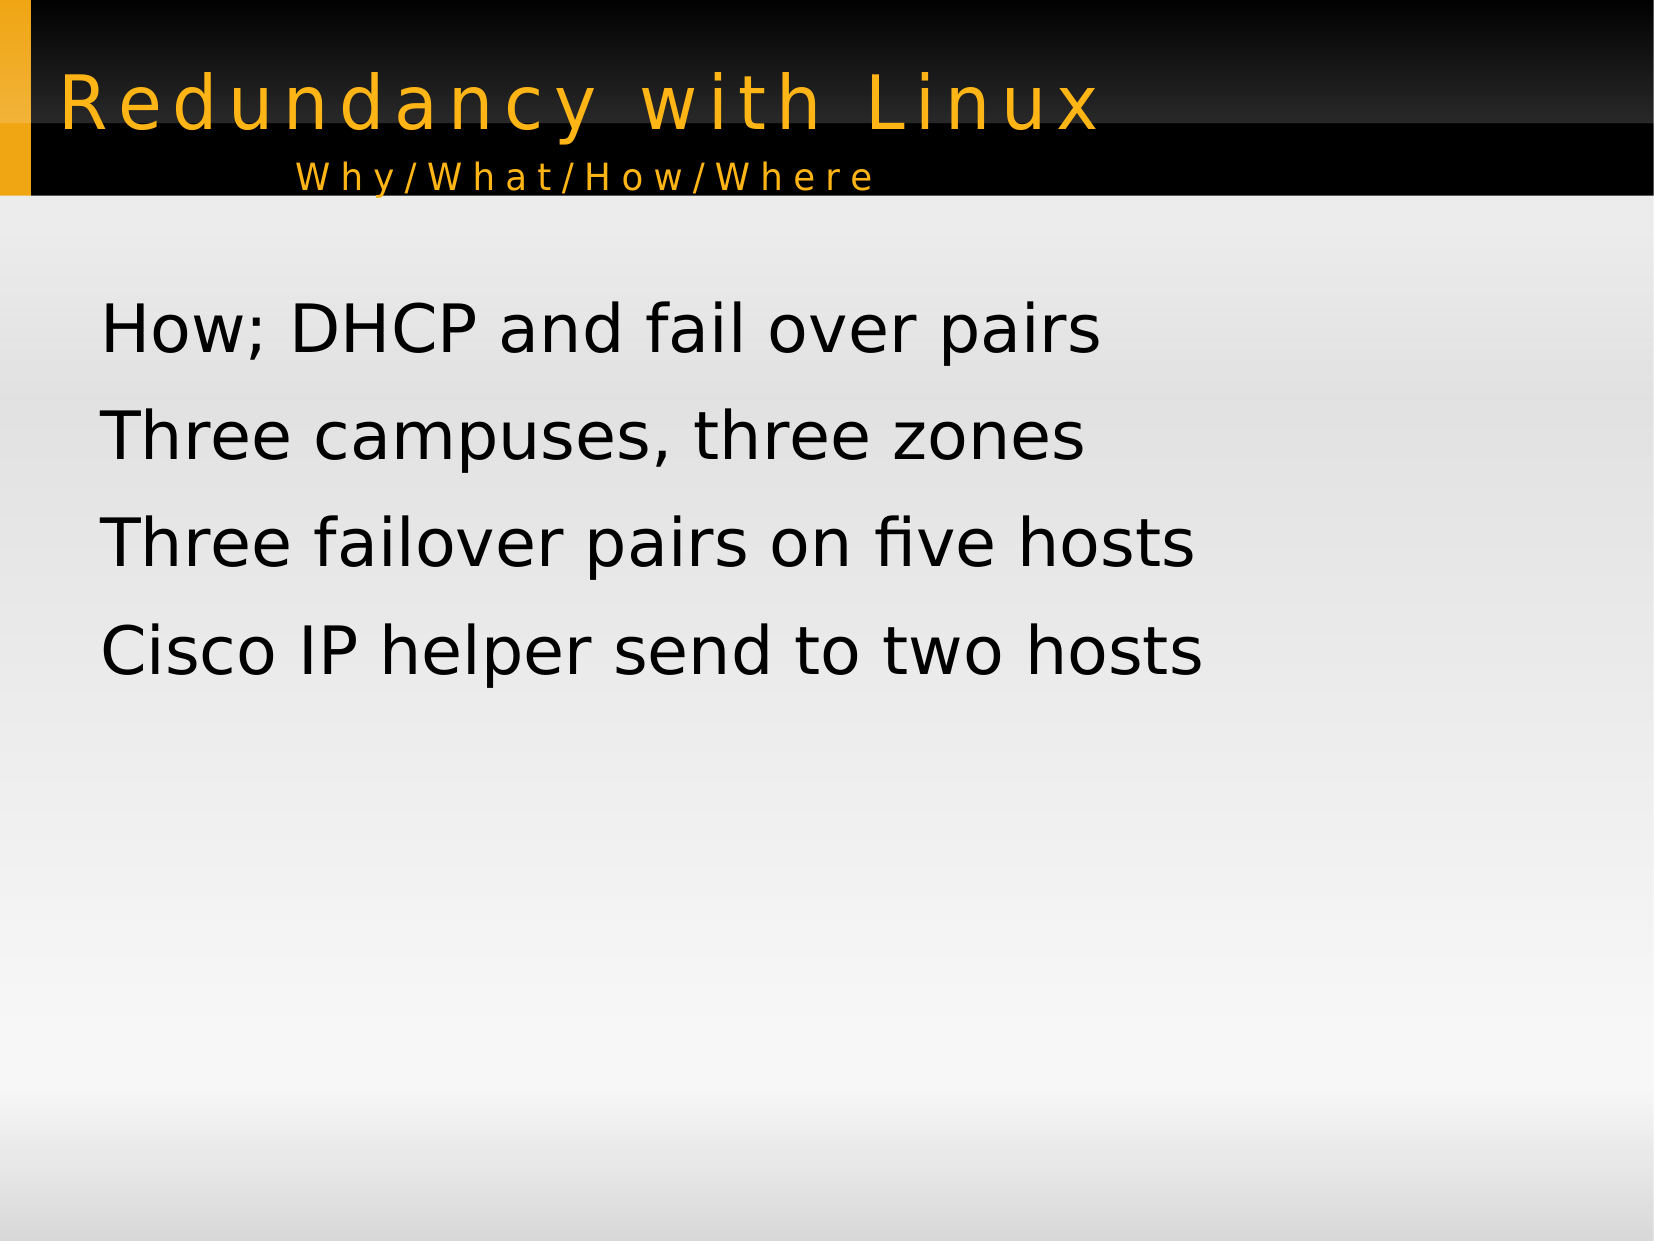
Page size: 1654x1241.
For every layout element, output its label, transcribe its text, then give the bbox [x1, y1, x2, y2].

title Redundancy with Linux [59, 29, 1270, 178]
title Why/What/How/Where [295, 118, 1063, 237]
list How; DHCP and fail over pairs Three campuses, three zones Three failover pairs on five hosts Cisco IP helper send to two hosts [82, 290, 1571, 1109]
picture [0, 0, 1654, 1241]
